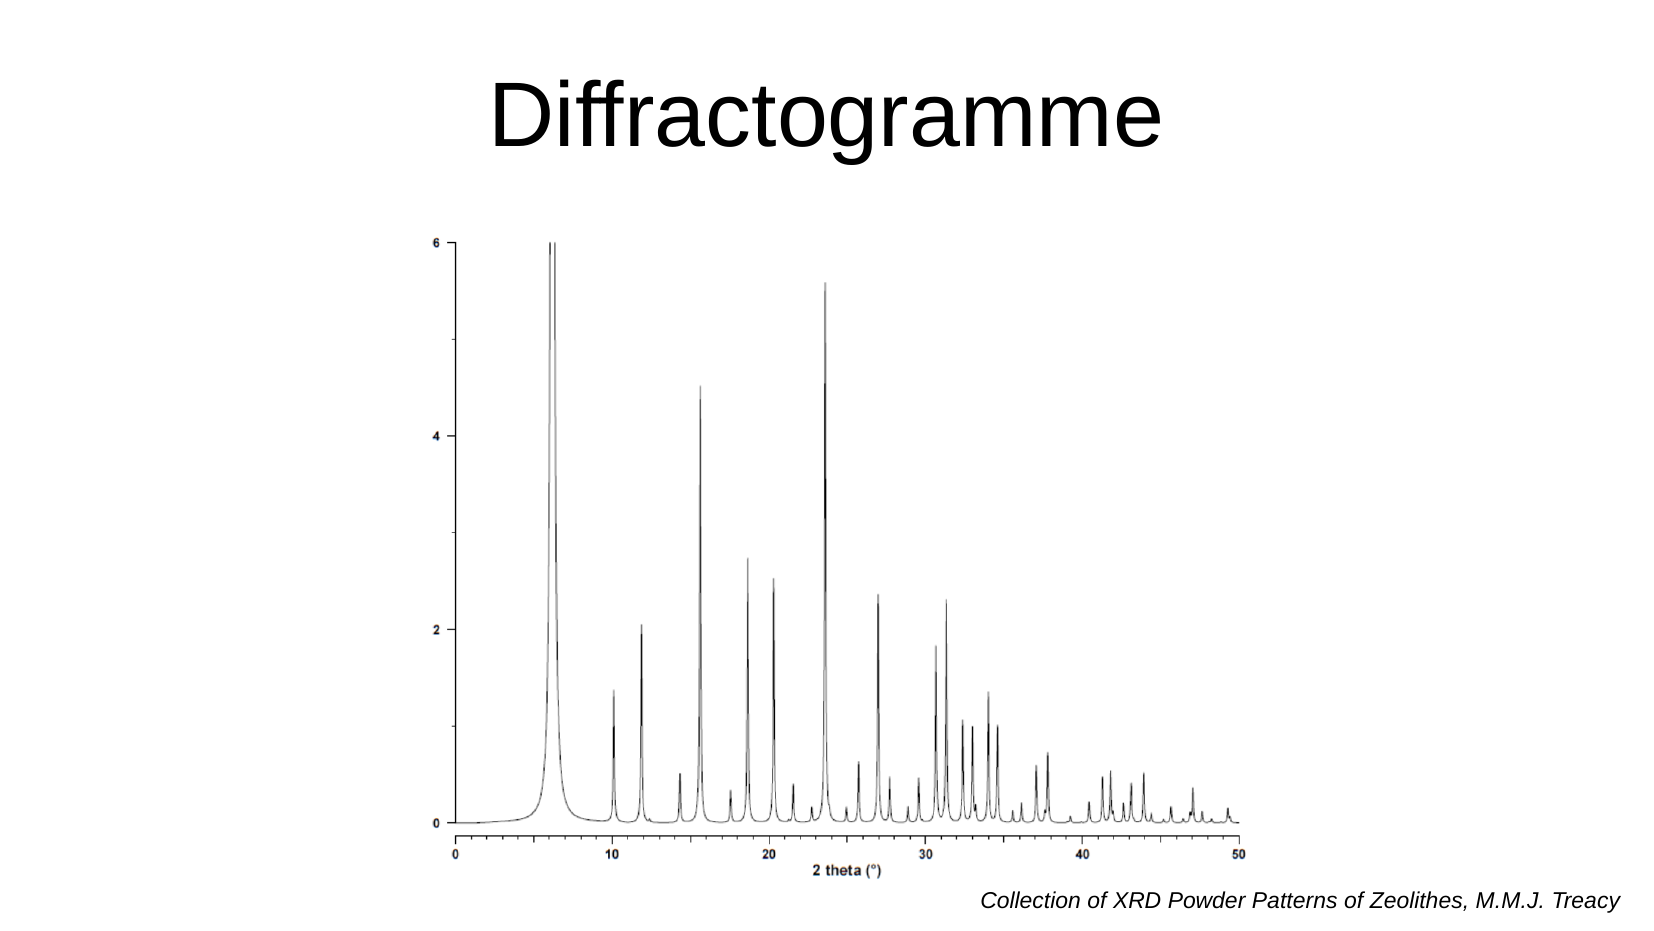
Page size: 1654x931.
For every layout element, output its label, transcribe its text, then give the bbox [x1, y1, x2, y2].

title Diffractogramme [82, 37, 1571, 193]
picture [413, 200, 1252, 888]
text_box Collection of XRD Powder Patterns of Zeolithes, M.M.J. Treacy [965, 880, 1654, 922]
